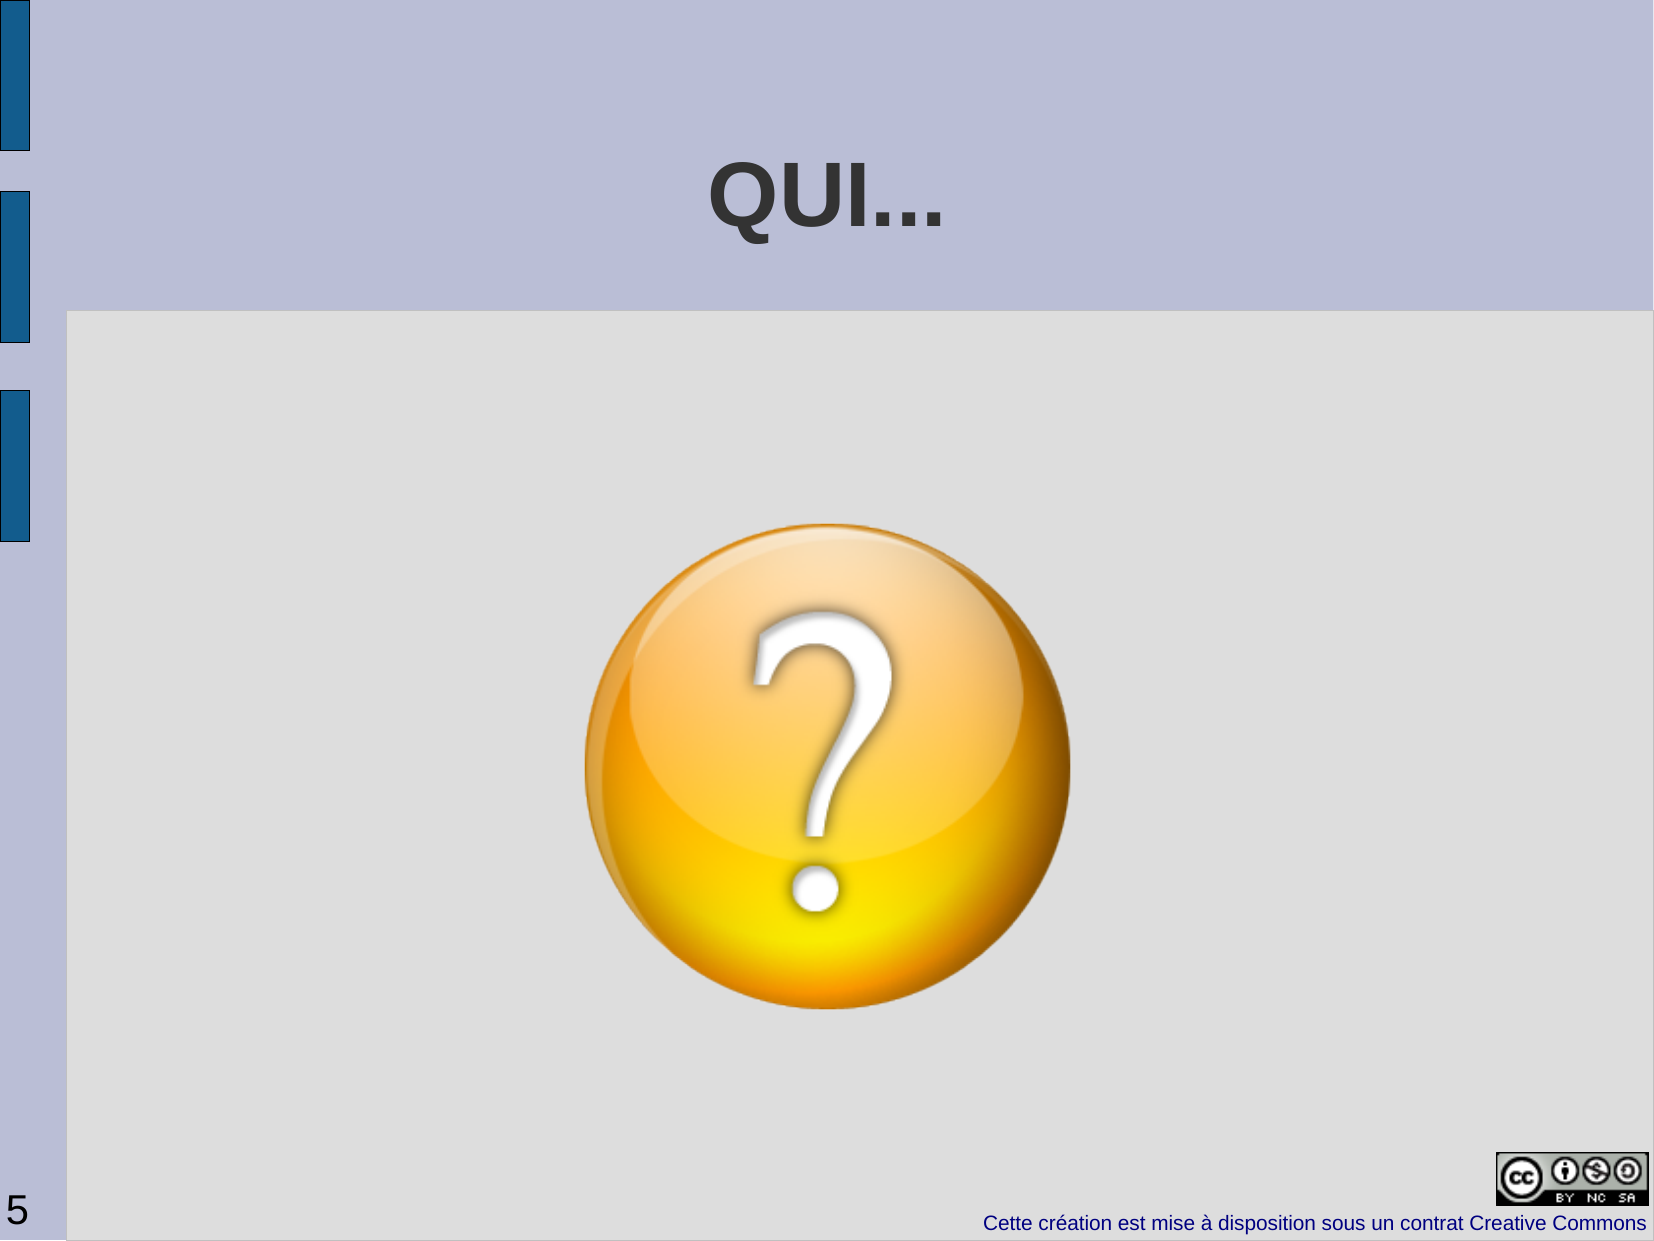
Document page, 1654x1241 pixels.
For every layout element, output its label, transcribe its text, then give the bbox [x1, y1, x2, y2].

picture [575, 516, 1079, 1020]
picture [1496, 1152, 1649, 1206]
title QUI... [121, 91, 1534, 299]
